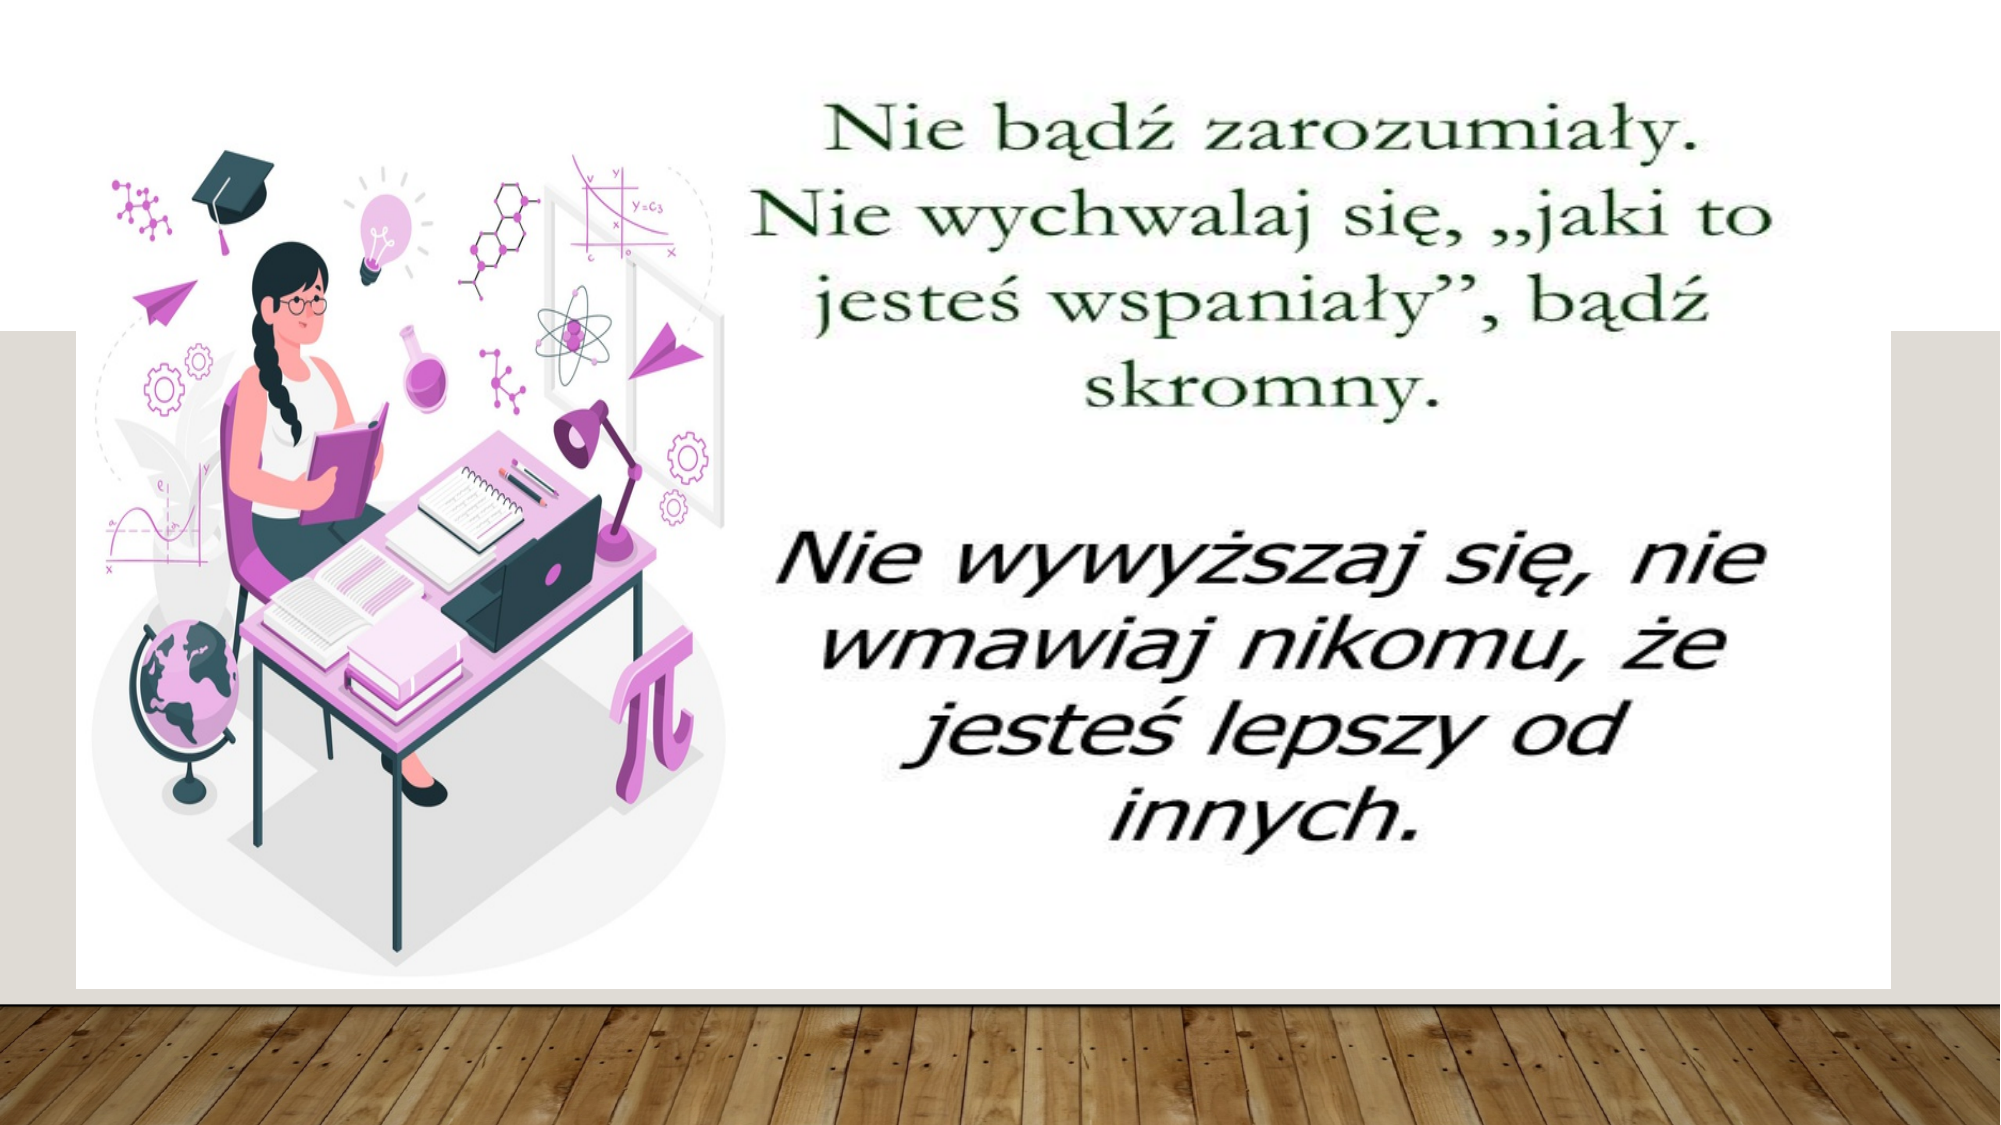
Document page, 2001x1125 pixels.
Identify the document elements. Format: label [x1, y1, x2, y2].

picture [0, 1007, 2000, 1125]
picture [76, 25, 1891, 989]
